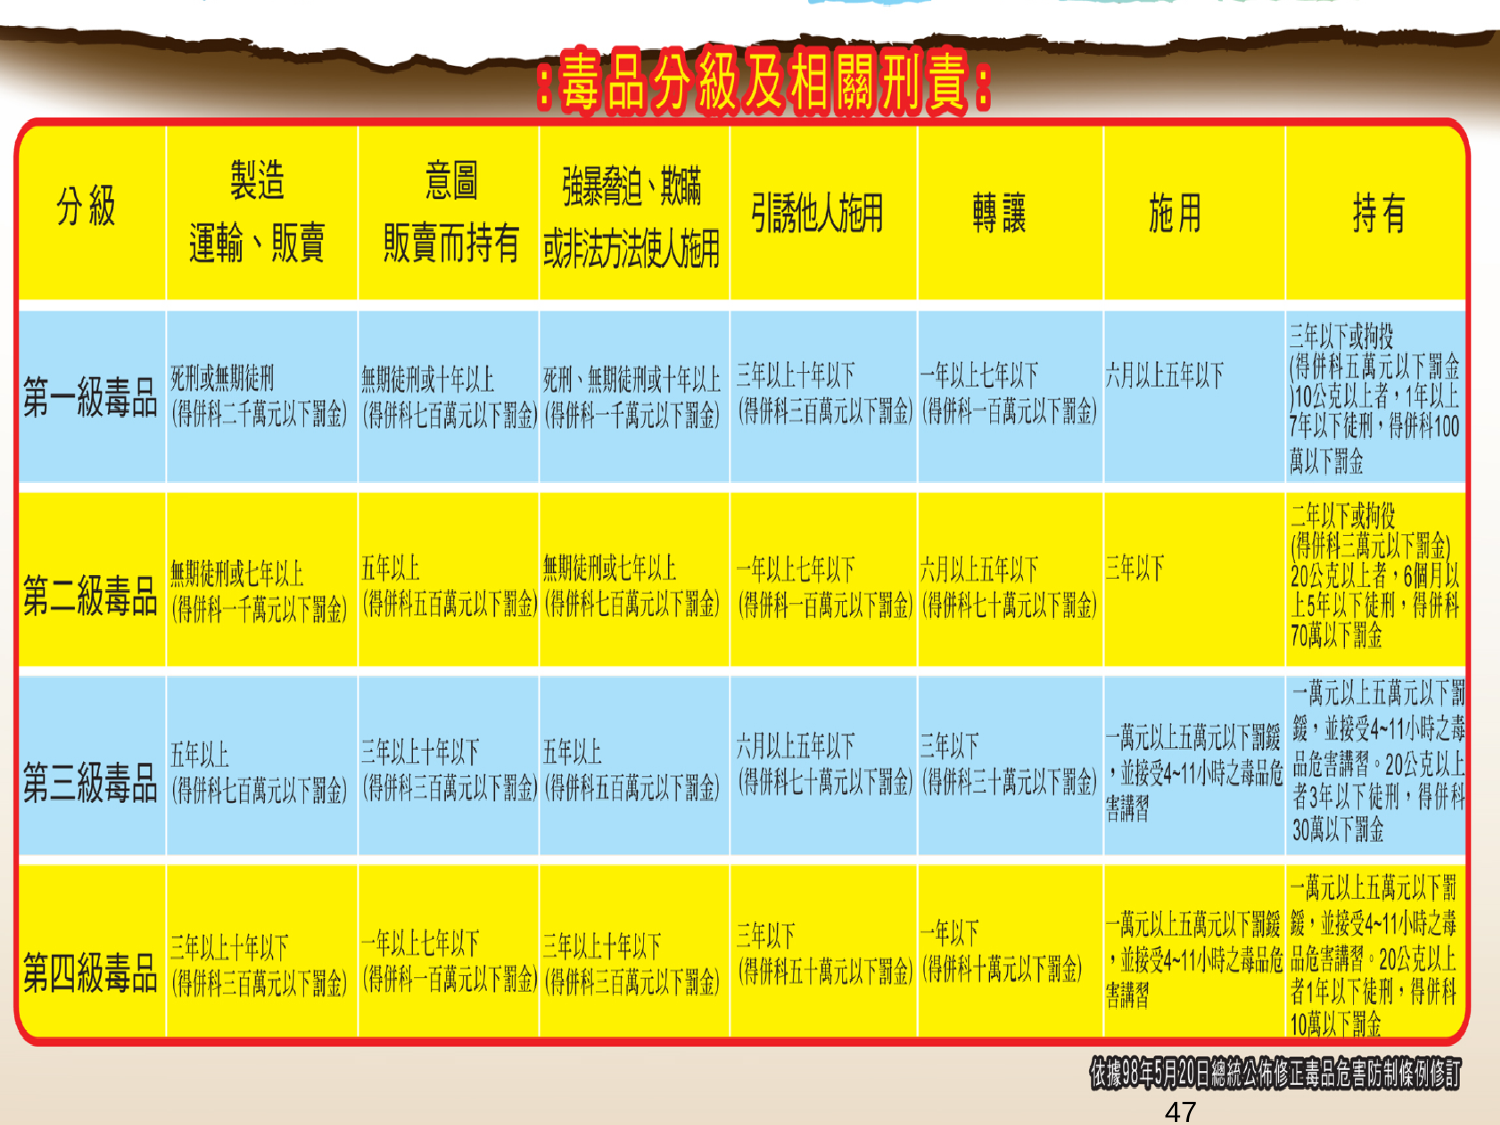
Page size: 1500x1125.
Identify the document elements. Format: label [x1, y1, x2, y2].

picture [0, 0, 1500, 1125]
text_box [1149, 1085, 1500, 1125]
